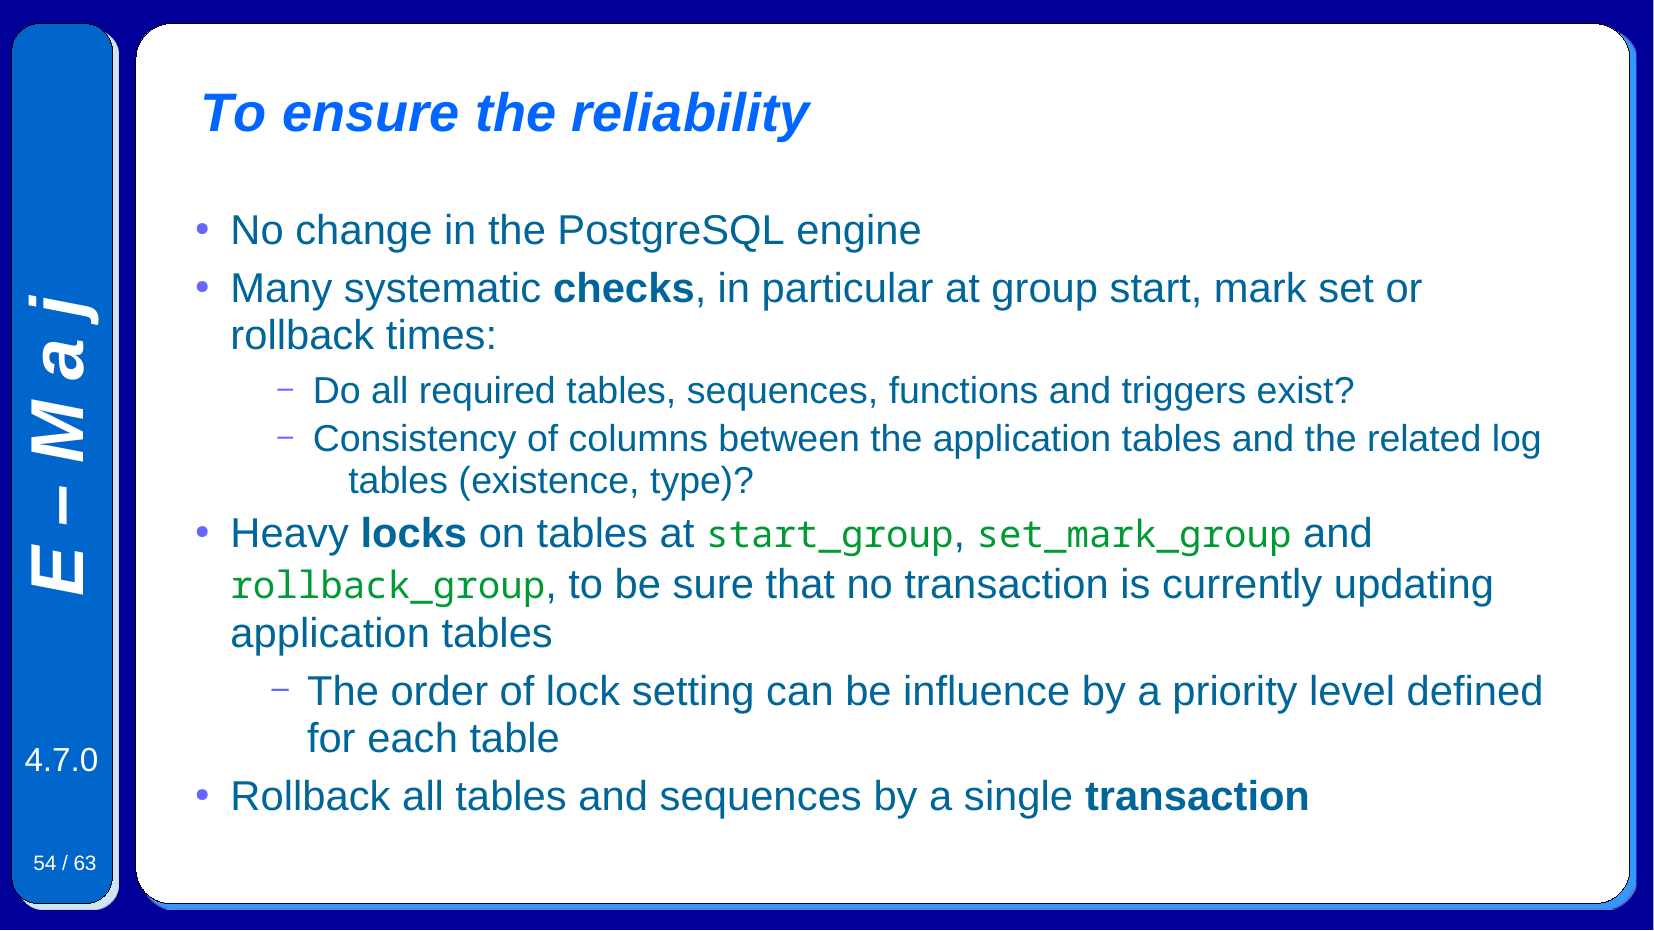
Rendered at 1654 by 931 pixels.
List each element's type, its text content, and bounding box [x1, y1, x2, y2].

title To ensure the reliability [200, 34, 1575, 191]
list No change in the PostgreSQL engine Many systematic checks, in particular at group start, mark set or rollback times: Do all required tables, sequences, functions and triggers exist? Consistency of columns between the application tables and the related log tables (existence, type)? Heavy locks on tables at start_group, set_mark_group and rollback_group, to be sure that no transaction is currently updating application tables The order of lock setting can be influence by a priority level defined for each table Rollback all tables and sequences by a single transaction [177, 206, 1587, 827]
